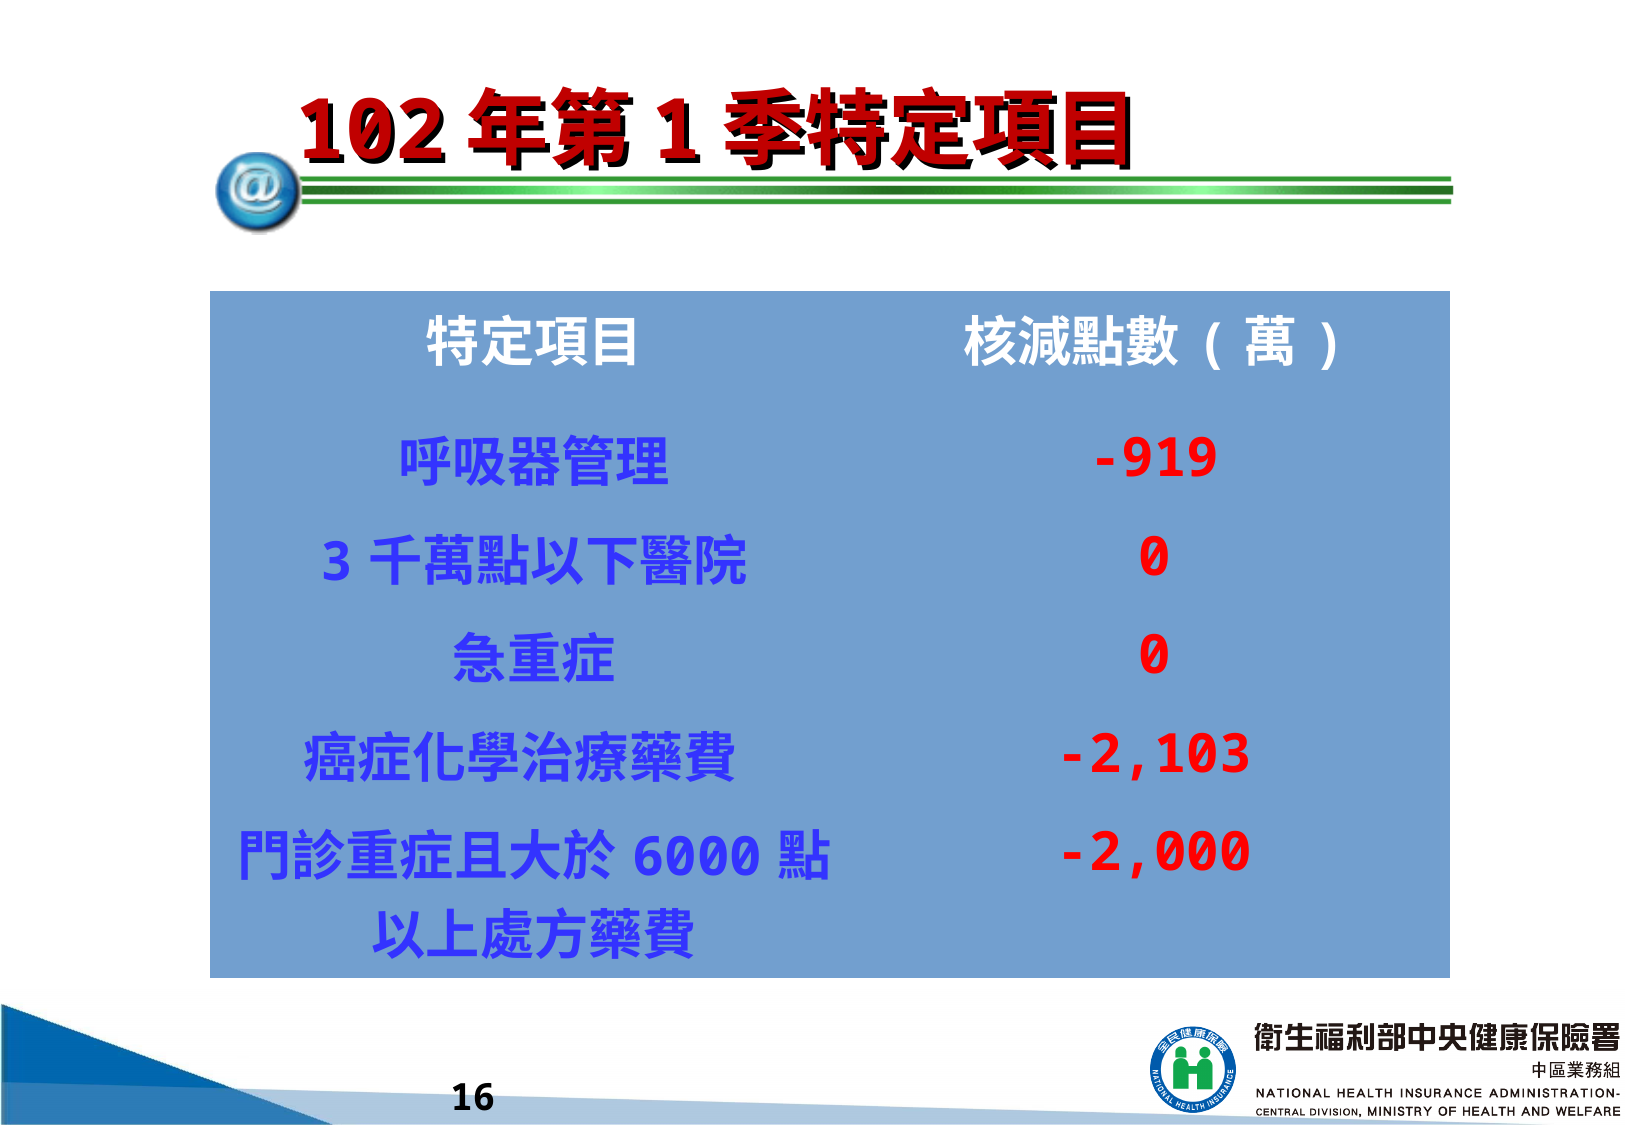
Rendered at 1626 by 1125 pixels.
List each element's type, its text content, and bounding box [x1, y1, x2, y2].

text_box [435, 1065, 815, 1125]
table_header 特定項目 [210, 291, 859, 411]
table_cell 癌症化學治療藥費 [210, 707, 859, 805]
text_box 102年第1季特定項目 [280, 67, 1625, 256]
table_cell -2,103 [859, 707, 1450, 805]
table_cell 3千萬點以下醫院 [210, 510, 859, 608]
table_header 核減點數(萬) [859, 291, 1450, 411]
table_cell 0 [859, 608, 1450, 707]
table_cell 急重症 [210, 608, 859, 707]
table_cell 門診重症且大於6000點以上處方藥費 [210, 805, 859, 978]
table_cell 呼吸器管理 [210, 411, 859, 510]
table_cell 0 [859, 510, 1450, 608]
table_cell -2,000 [859, 805, 1450, 978]
table_cell -919 [859, 411, 1450, 510]
